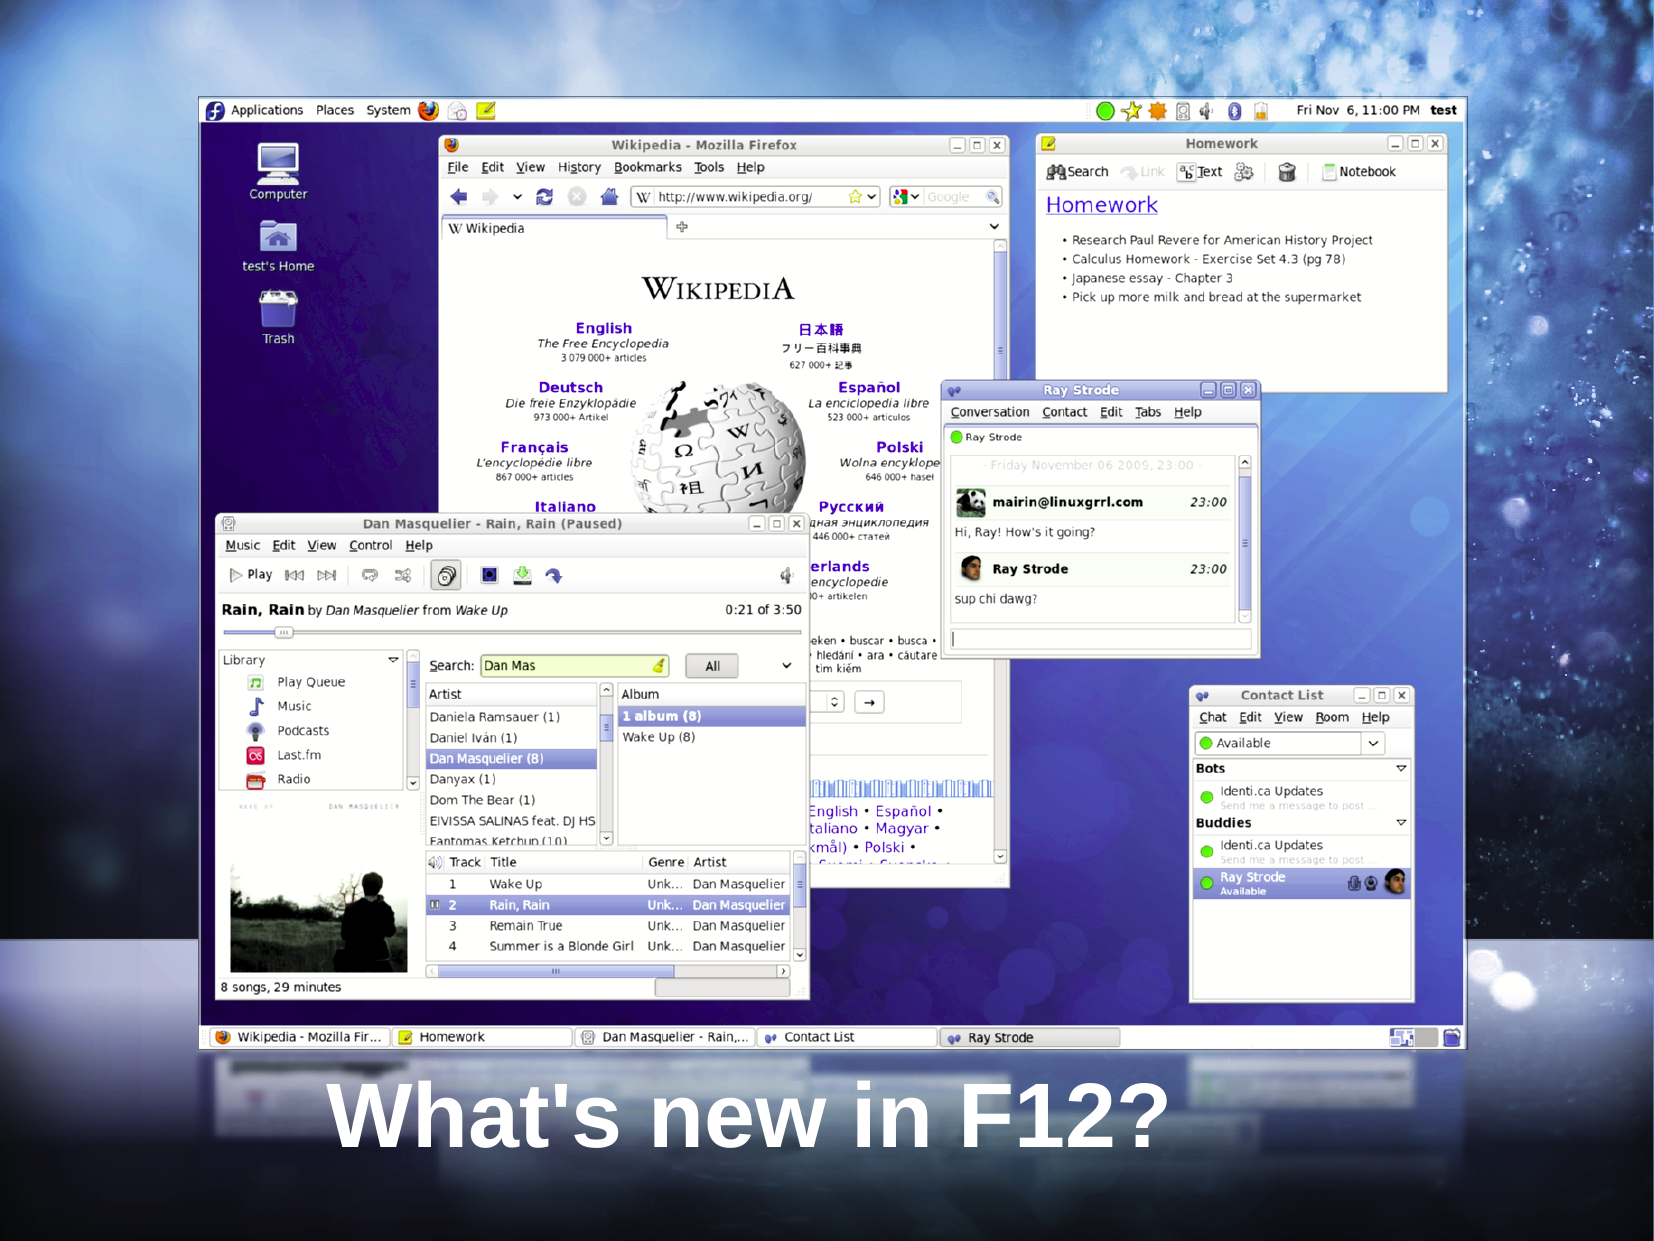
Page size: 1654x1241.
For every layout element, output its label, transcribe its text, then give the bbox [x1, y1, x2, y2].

title What's new in F12? [187, 1012, 1313, 1220]
picture [0, 0, 1654, 1241]
